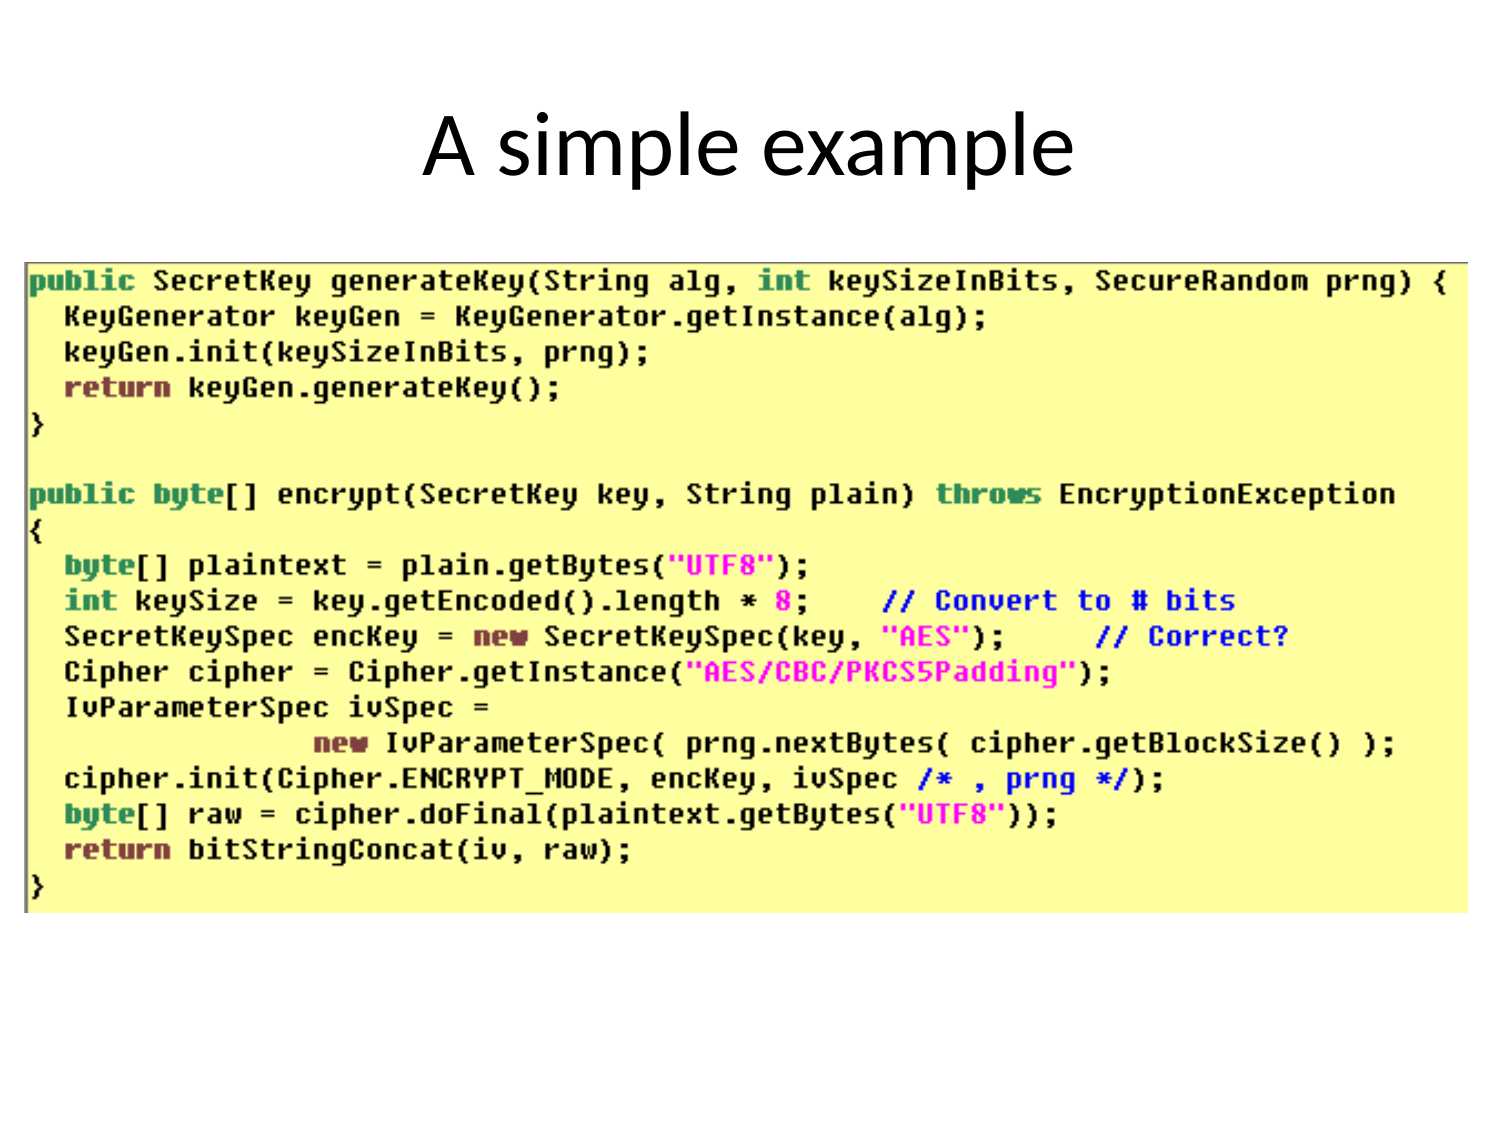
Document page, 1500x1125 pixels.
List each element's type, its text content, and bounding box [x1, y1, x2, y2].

picture [24, 262, 1468, 913]
text_box A simple example [75, 45, 1425, 233]
